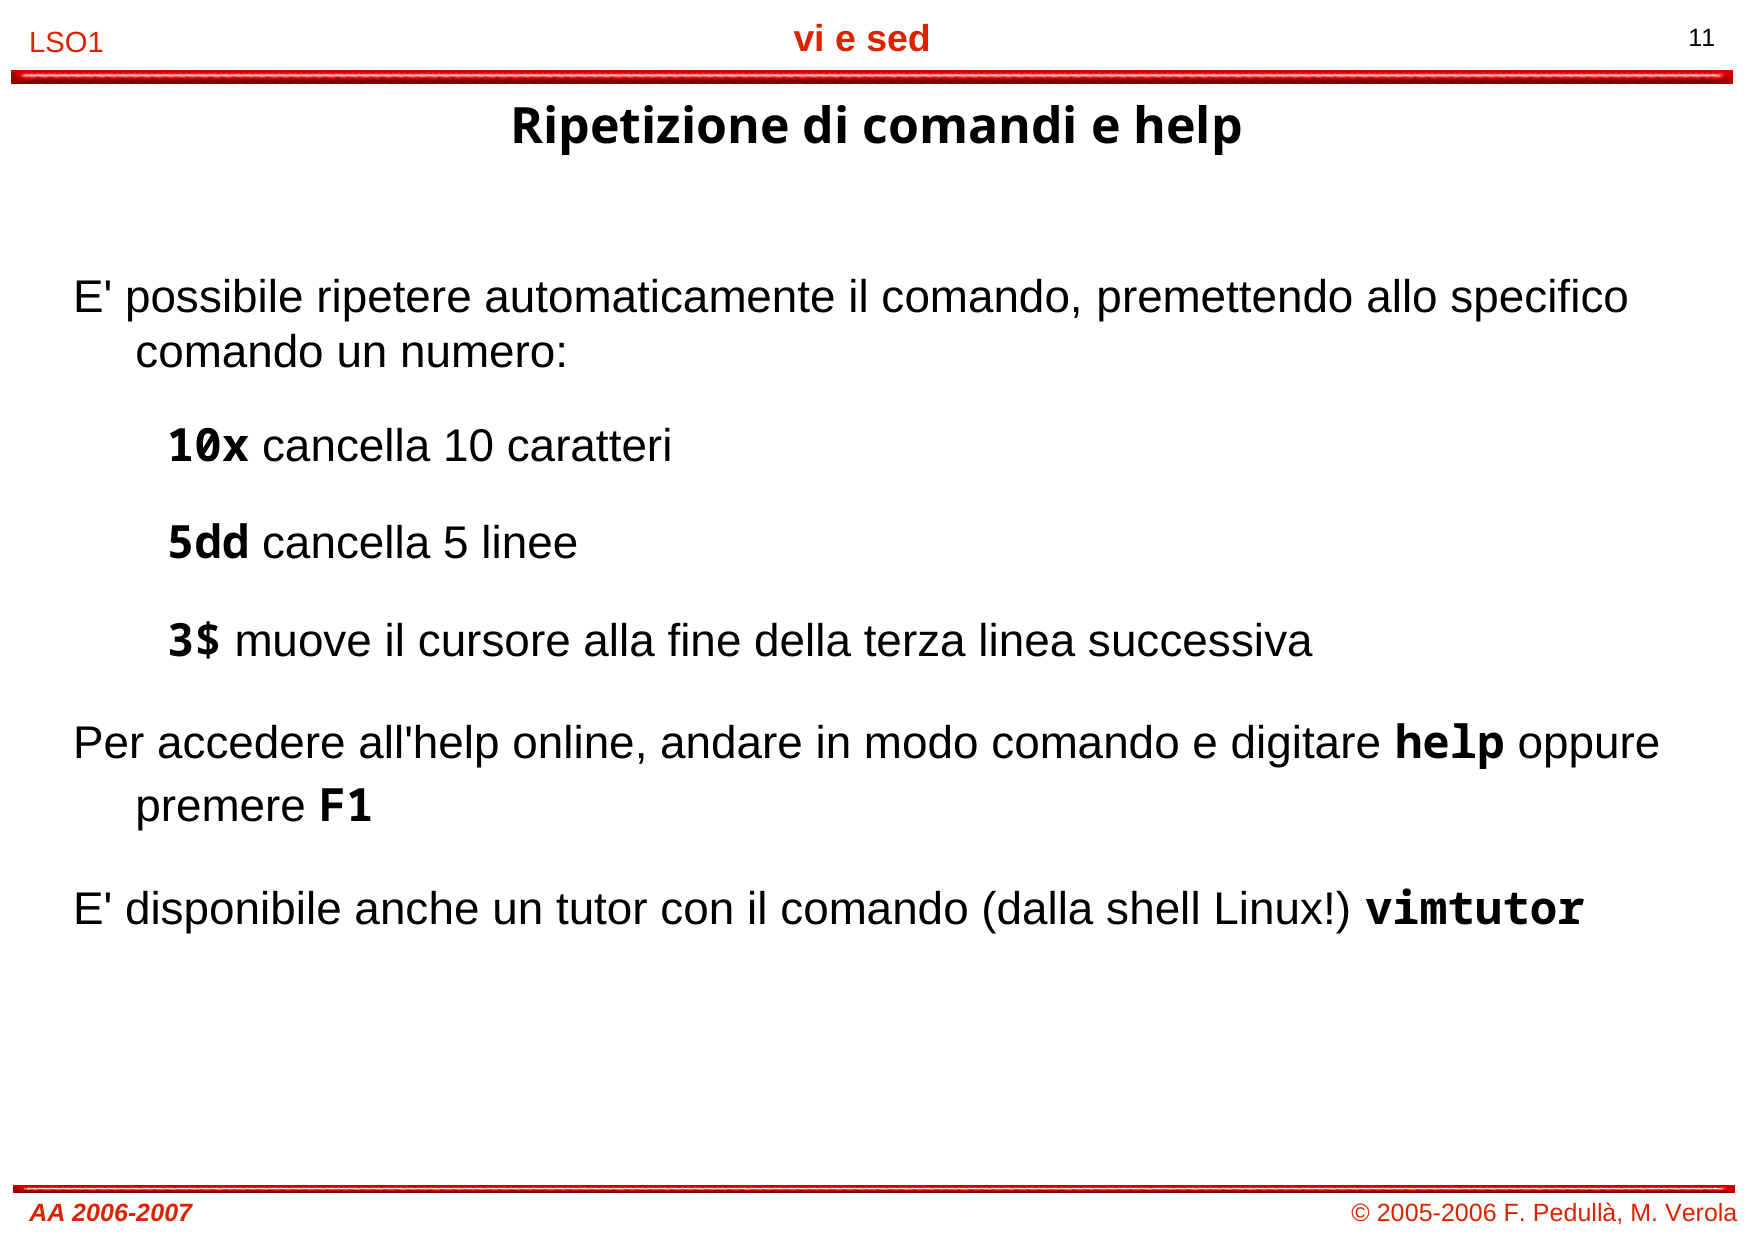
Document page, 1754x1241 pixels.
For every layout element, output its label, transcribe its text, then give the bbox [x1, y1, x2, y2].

title Ripetizione di comandi e help [363, 78, 1390, 174]
picture [11, 70, 1733, 84]
picture [13, 1185, 1735, 1193]
list E' possibile ripetere automaticamente il comando, premettendo allo specifico comando un numero: 10x cancella 10 caratteri 5dd cancella 5 linee 3$ muove il cursore alla fine della terza linea successiva Per accedere all'help online, andare in modo comando e digitare help oppure premere F1 E' disponibile anche un tutor con il comando (dalla shell Linux!) vimtutor [58, 259, 1696, 895]
